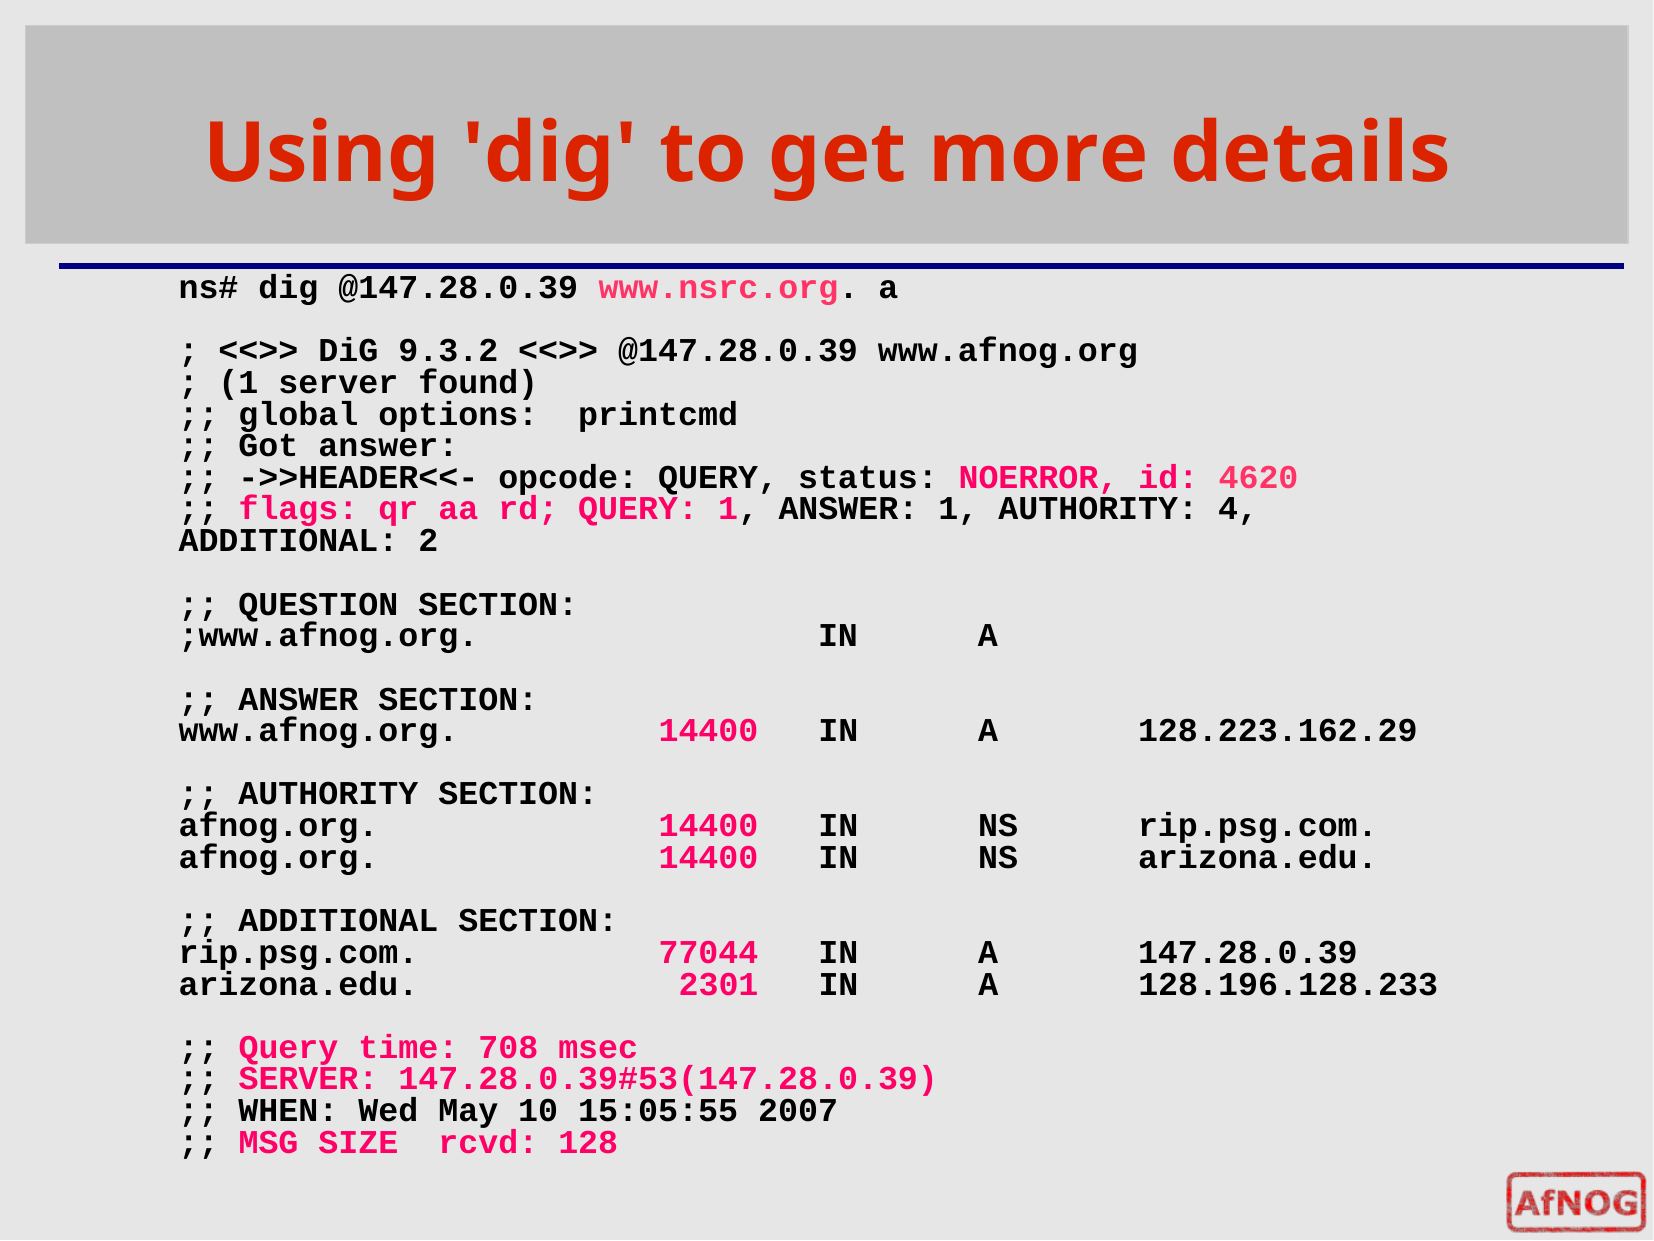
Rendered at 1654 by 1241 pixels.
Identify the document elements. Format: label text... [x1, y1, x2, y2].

picture [1505, 1170, 1648, 1235]
title Using 'dig' to get more details [121, 46, 1534, 254]
text_box ns# dig @147.28.0.39 www.nsrc.org. a ; <<>> DiG 9.3.2 <<>> @147.28.0.39 www.afnog.org ; (1 server found) ;; global options: printcmd ;; Got answer: ;; ->>HEADER<<- opcode: QUERY, status: NOERROR, id: 4620 ;; flags: qr aa rd; QUERY: 1, ANSWER: 1, AUTHORITY: 4, ADDITIONAL: 2 ;; QUESTION SECTION: ;www.afnog.org. IN A ;; ANSWER SECTION: www.afnog.org. 14400 IN A 128.223.162.29 ;; AUTHORITY SECTION: afnog.org. 14400 IN NS rip.psg.com. afnog.org. 14400 IN NS arizona.edu. ;; ADDITIONAL SECTION: rip.psg.com. 77044 IN A 147.28.0.39 arizona.edu. 2301 IN A 128.196.128.233 ;; Query time: 708 msec ;; SERVER: 147.28.0.39#53(147.28.0.39) ;; WHEN: Wed May 10 15:05:55 2007 ;; MSG SIZE rcvd: 128 [163, 265, 1477, 1199]
